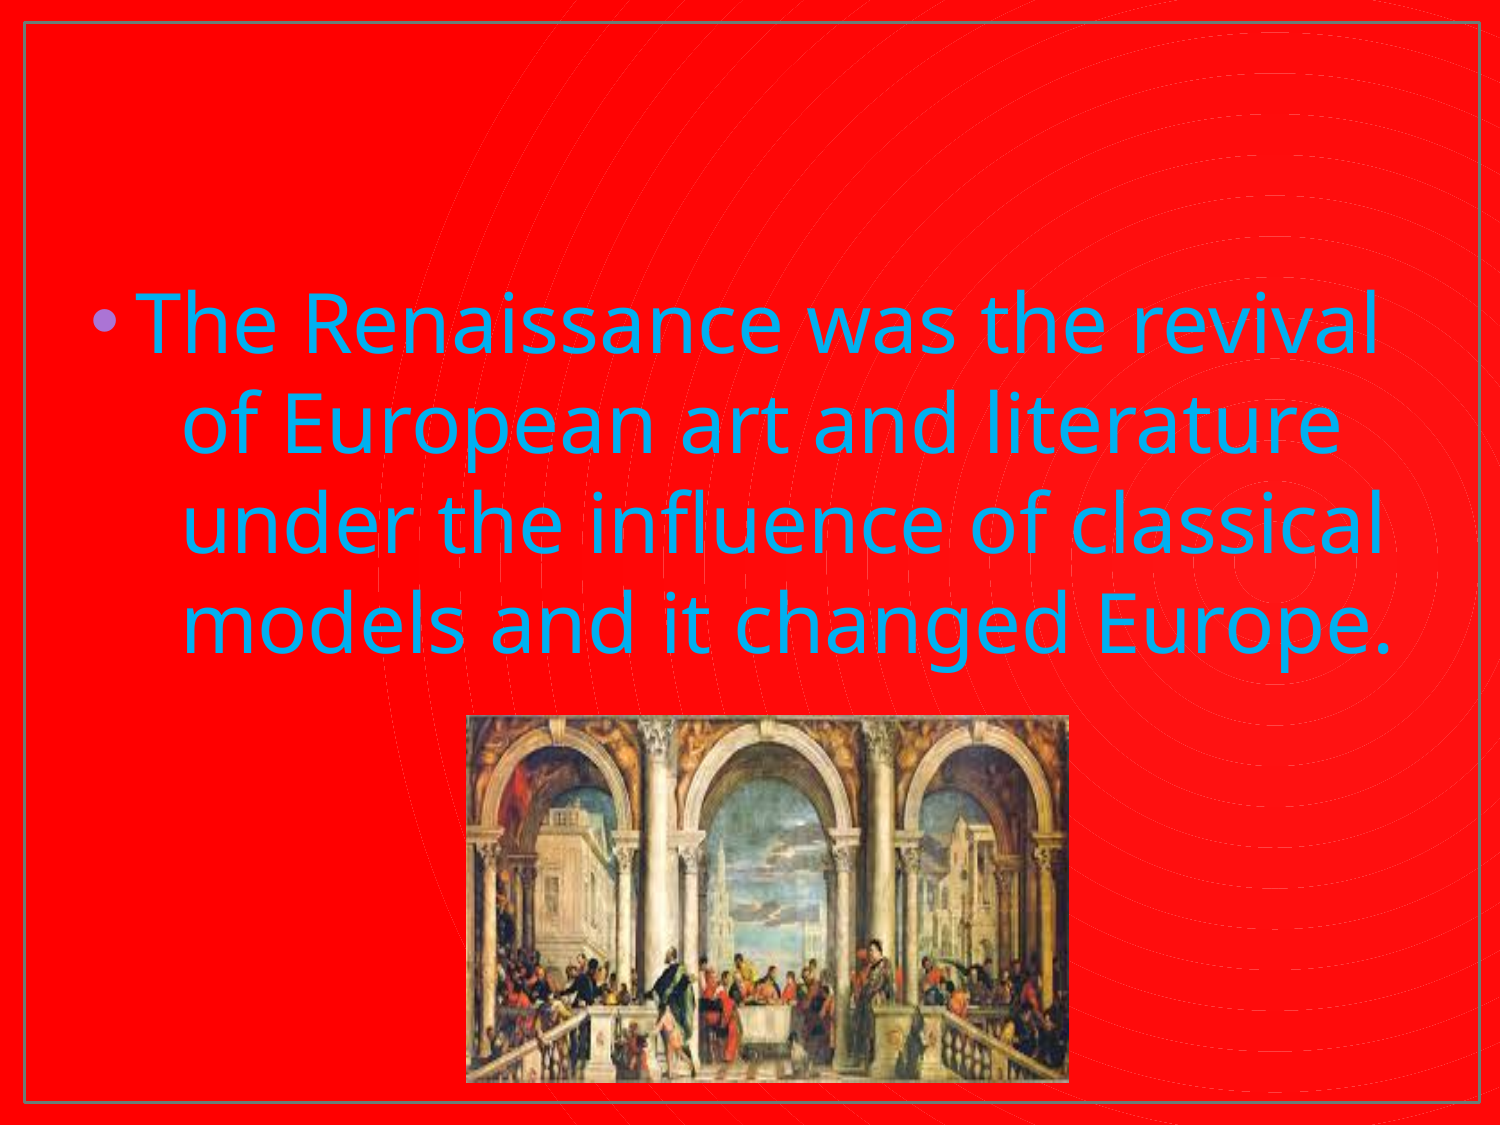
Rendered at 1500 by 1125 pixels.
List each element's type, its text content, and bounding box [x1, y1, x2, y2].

list The Renaissance was the revival of European art and literature under the influence of classical models and it changed Europe. [75, 262, 1426, 1005]
picture [466, 716, 1069, 1083]
